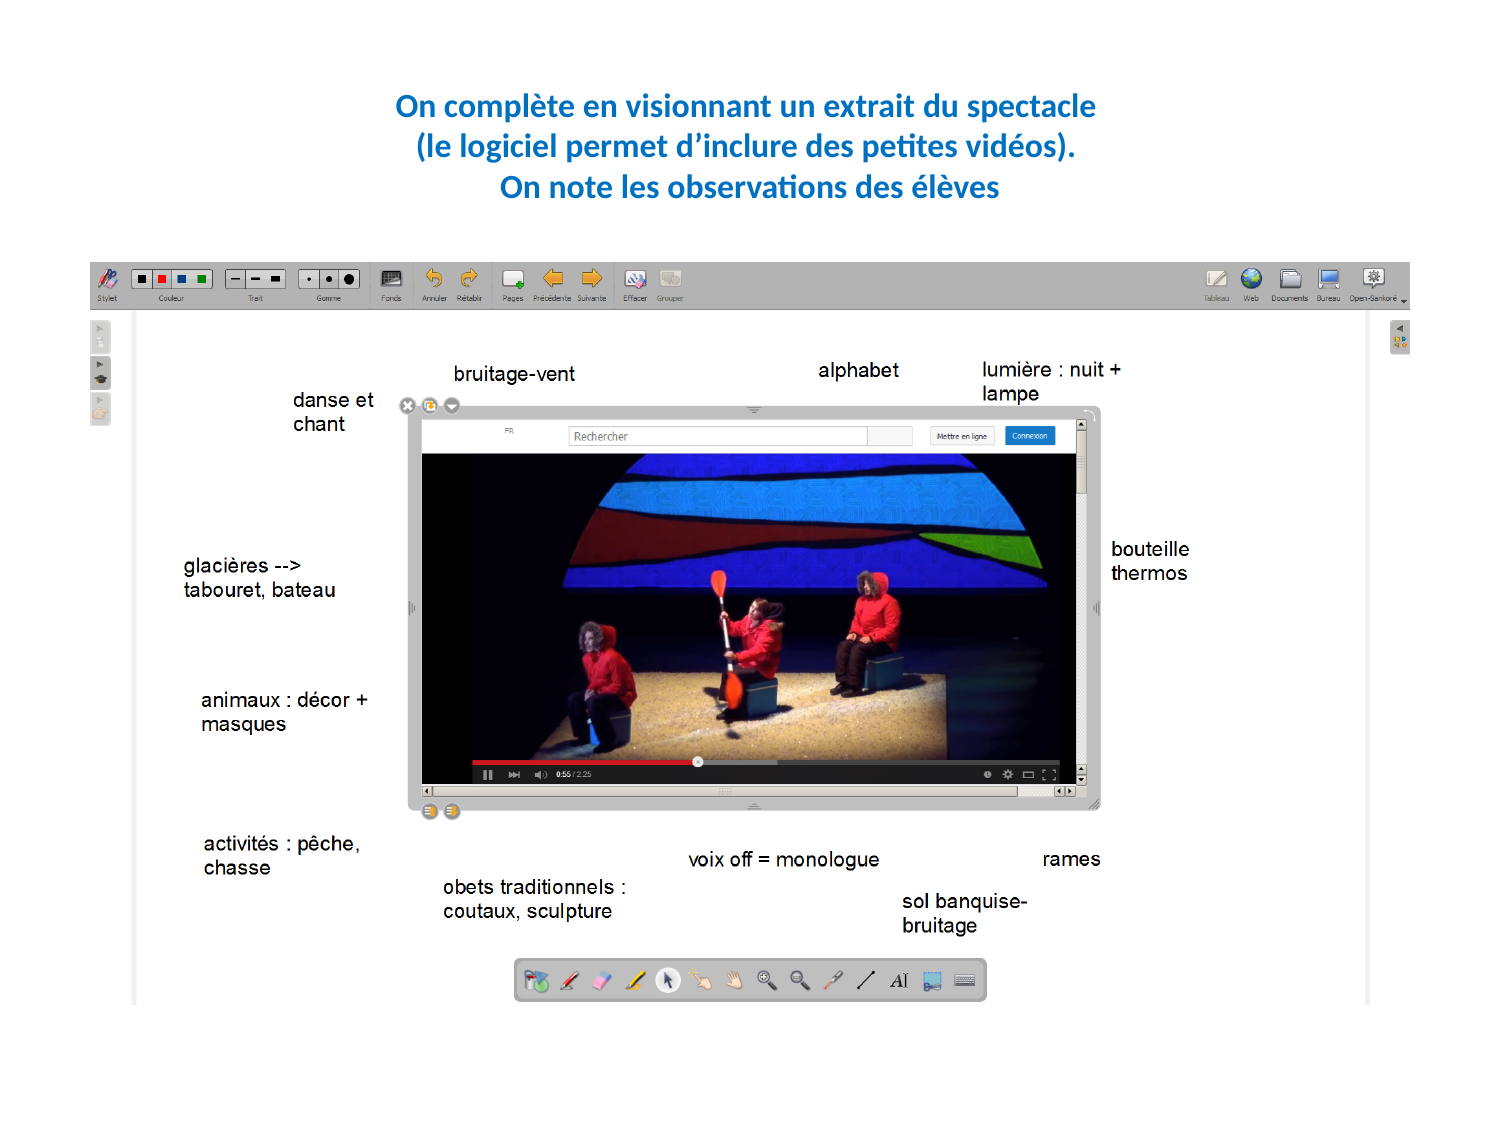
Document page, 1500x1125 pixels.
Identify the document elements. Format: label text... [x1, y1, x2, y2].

title On complète en visionnant un extrait du spectacle (le logiciel permet d’inclure des petites vidéos). On note les observations des élèves [75, 45, 1425, 244]
picture [90, 262, 1410, 1005]
